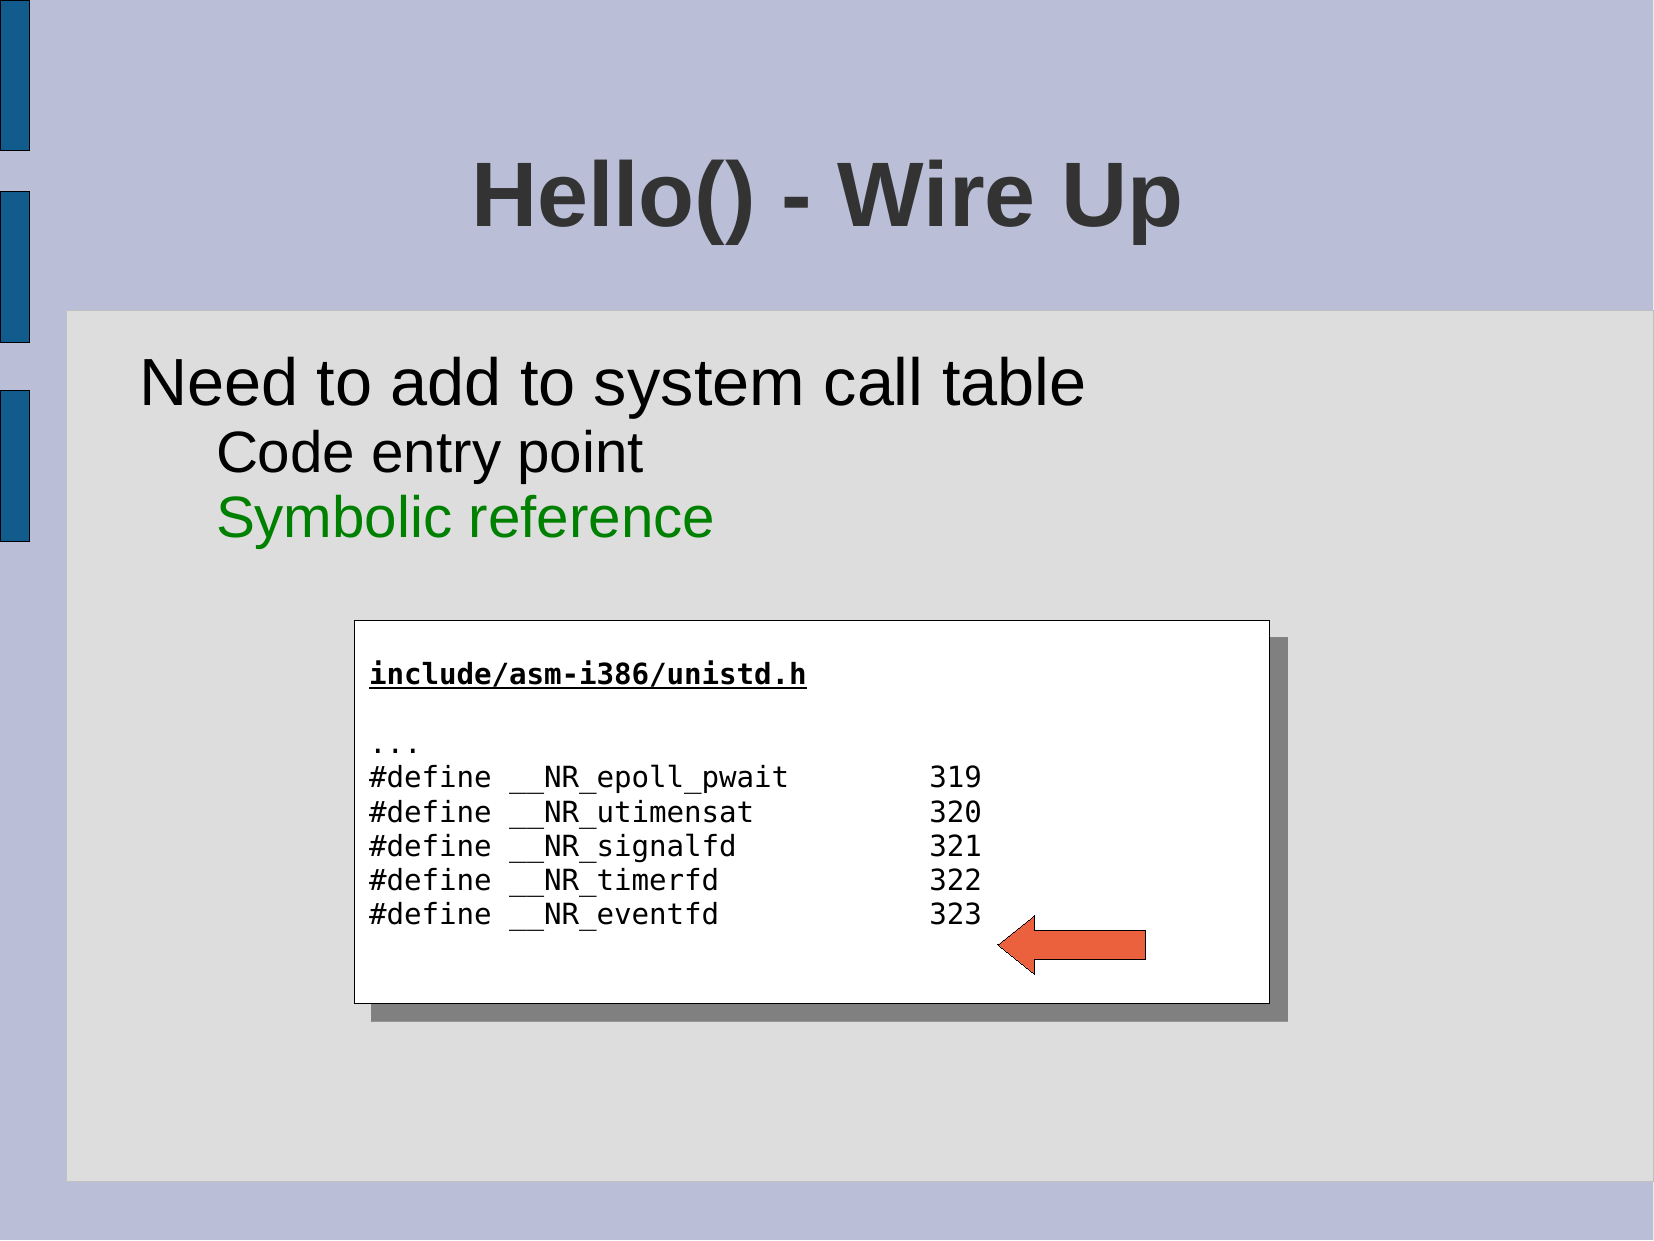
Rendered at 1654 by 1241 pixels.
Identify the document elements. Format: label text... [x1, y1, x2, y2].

list Need to add to system call table Code entry point Symbolic reference [121, 344, 1534, 591]
text_box [997, 915, 1146, 975]
title Hello() - Wire Up [121, 98, 1534, 291]
text_box include/asm-i386/unistd.h ... #define __NR_epoll_pwait 319 #define __NR_utimensat 320 #define __NR_signalfd 321 #define __NR_timerfd 322 #define __NR_eventfd 323 [354, 620, 1270, 1004]
